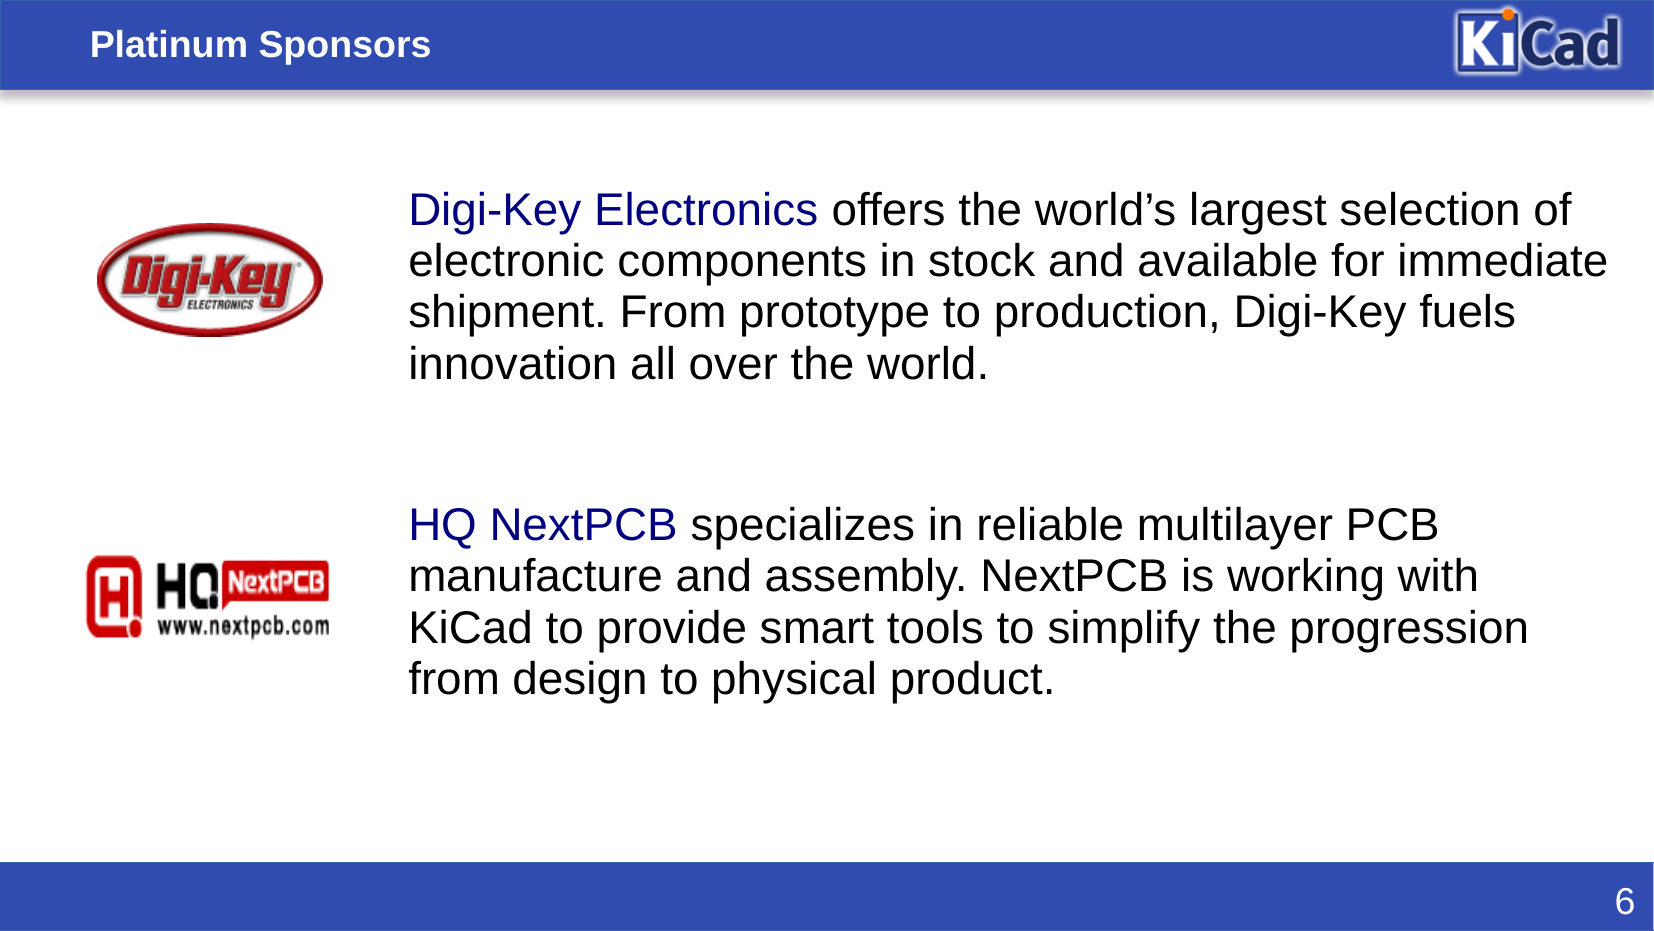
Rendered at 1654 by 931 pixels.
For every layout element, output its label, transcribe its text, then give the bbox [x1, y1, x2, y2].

text_box <number> [1387, 873, 1651, 931]
text_box Platinum Sponsors [0, 0, 1412, 90]
text_box [1162, 90, 1651, 226]
text_box [0, 862, 1654, 931]
picture [1412, 0, 1654, 92]
picture [97, 223, 323, 337]
list Digi-Key Electronics offers the world’s largest selection of electronic components in stock and available for immediate shipment. From prototype to production, Digi-Key fuels innovation all over the world. HQ NextPCB specializes in reliable multilayer PCB manufacture and assembly. NextPCB is working with KiCad to provide smart tools to simplify the progression from design to physical product. [337, 103, 1613, 826]
picture [77, 468, 338, 729]
